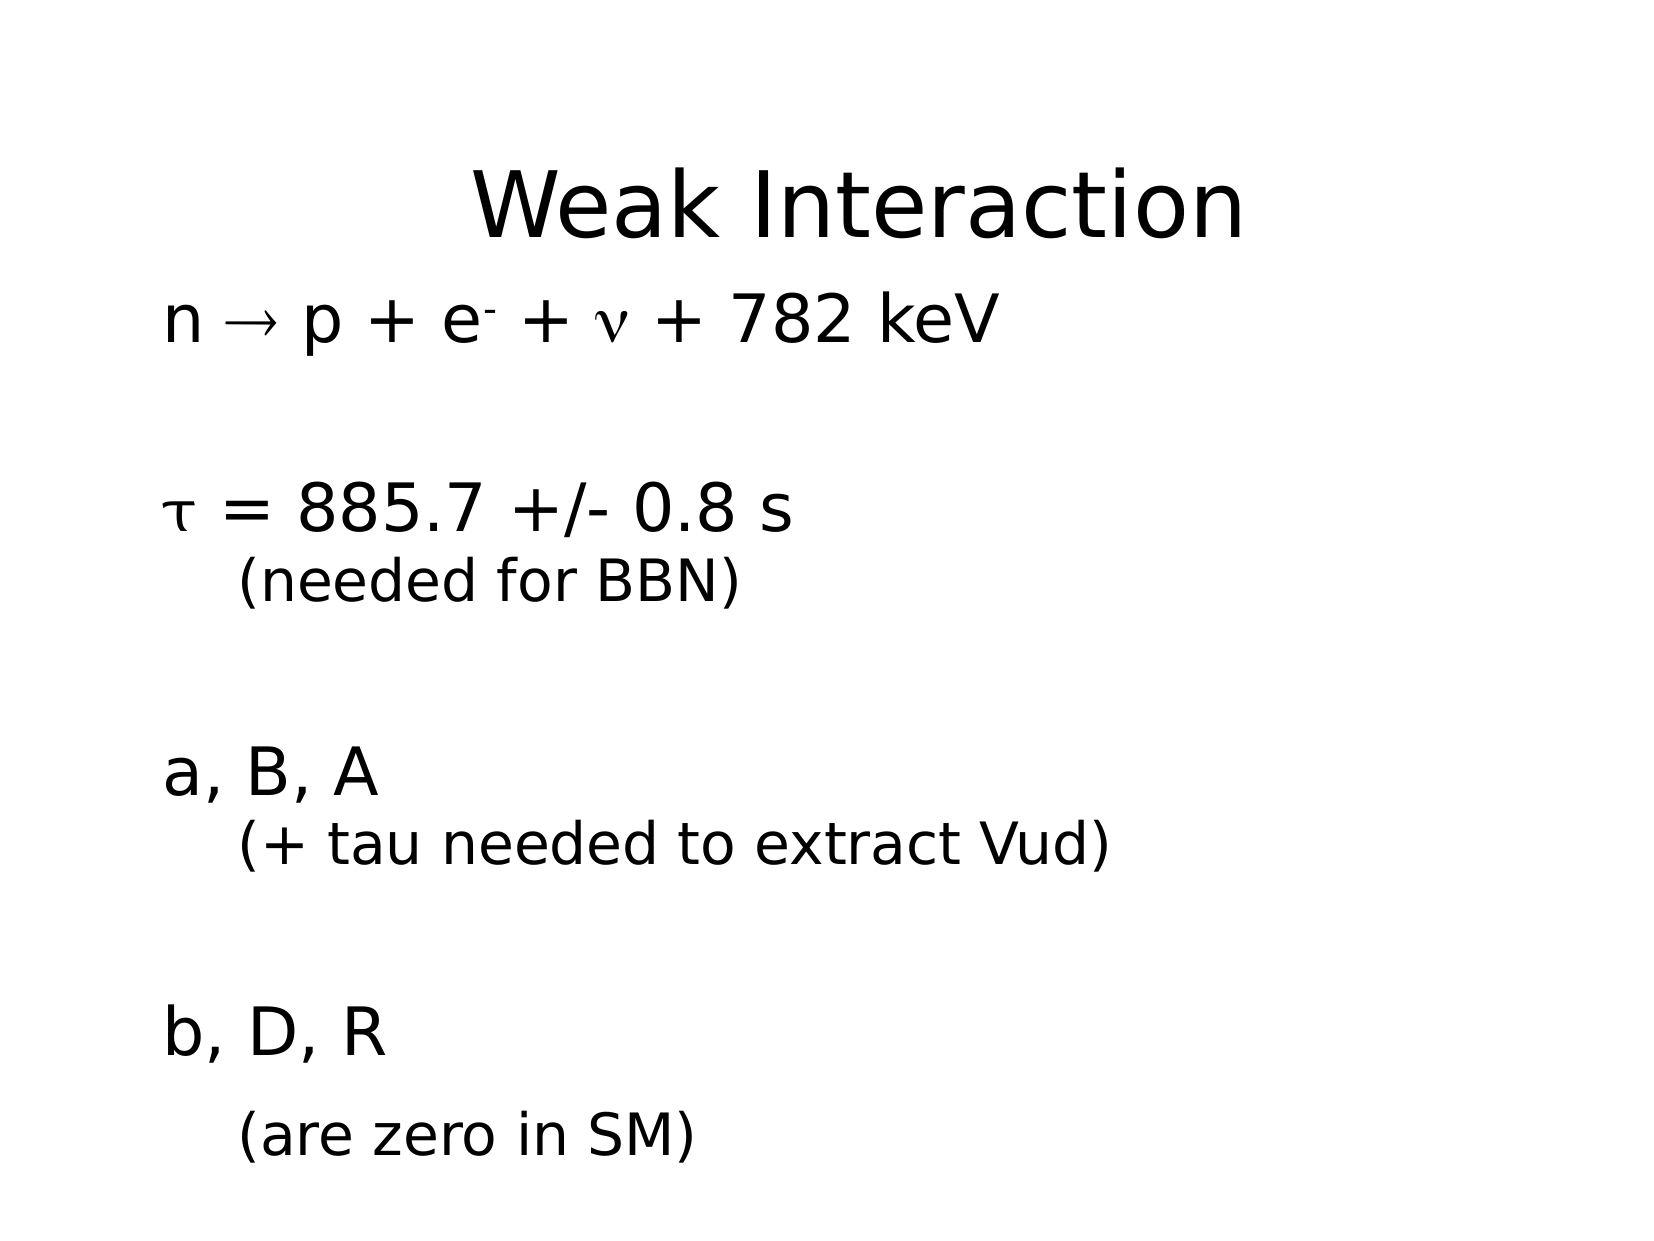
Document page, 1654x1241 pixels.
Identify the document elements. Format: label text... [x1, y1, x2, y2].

list n  p + e- +  + 782 keV  = 885.7 +/- 0.8 s (needed for BBN) a, B, A (+ tau needed to extract Vud) b, D, R (are zero in SM) [147, 273, 1506, 1187]
title Weak Interaction [301, 88, 1418, 273]
